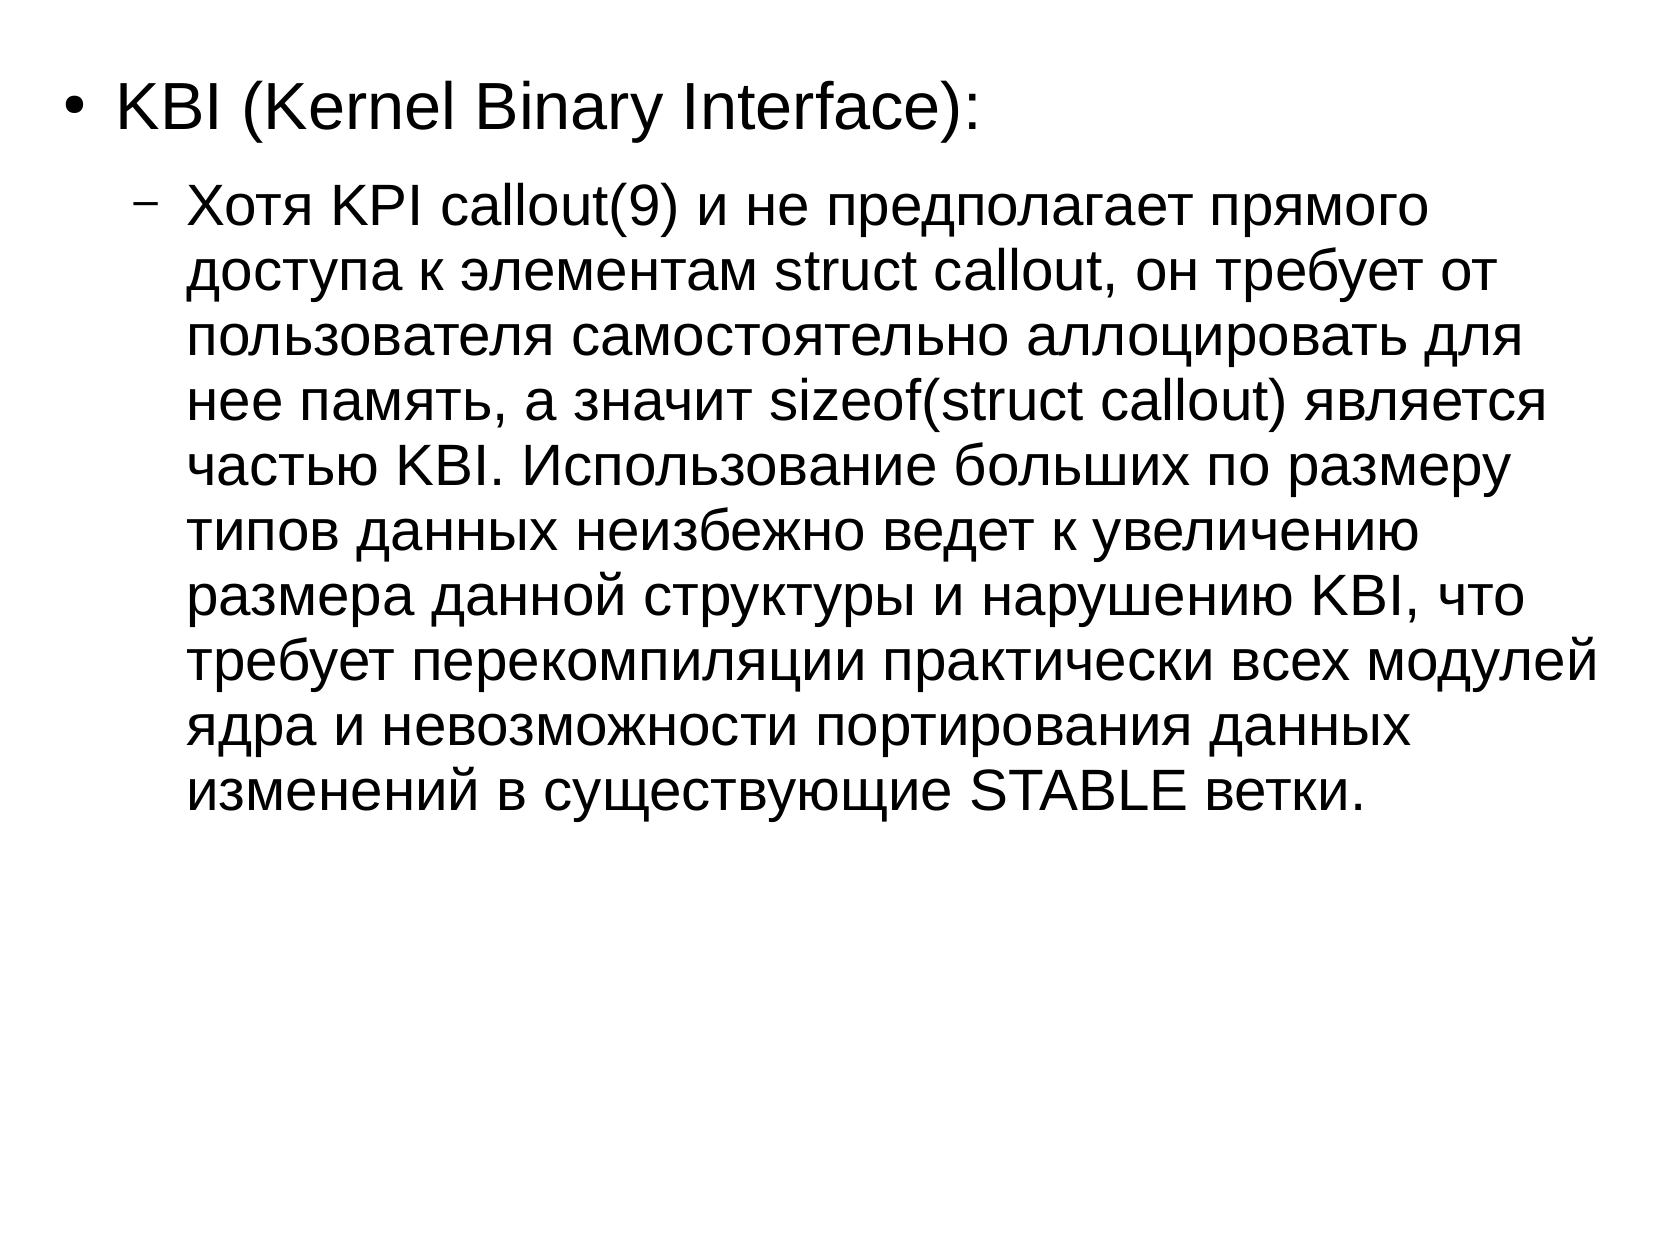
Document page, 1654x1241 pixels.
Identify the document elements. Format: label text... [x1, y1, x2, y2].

list KBI (Kernel Binary Interface): Хотя KPI callout(9) и не предполагает прямого доступа к элементам struct callout, он требует от пользователя самостоятельно аллоцировать для нее память, а значит sizeof(struct callout) является частью KBI. Использование больших по размеру типов данных неизбежно ведет к увеличению размера данной структуры и нарушению KBI, что требует перекомпиляции практически всех модулей ядра и невозможности портирования данных изменений в существующие STABLE ветки. [45, 68, 1621, 1221]
